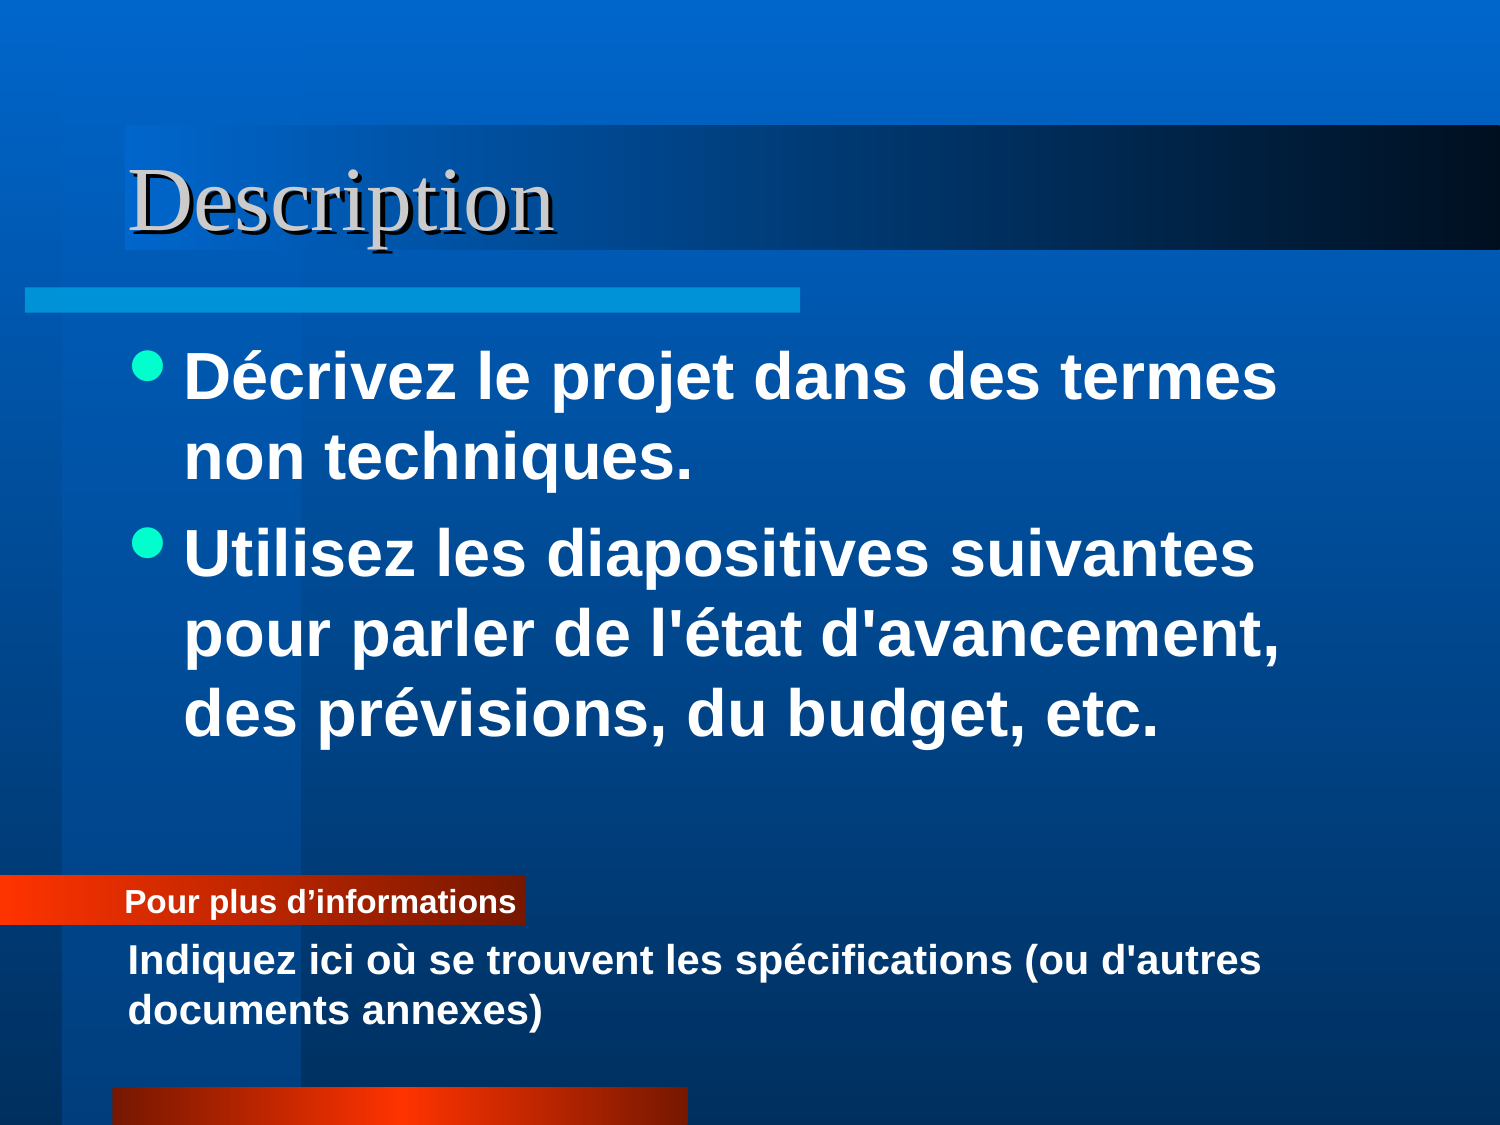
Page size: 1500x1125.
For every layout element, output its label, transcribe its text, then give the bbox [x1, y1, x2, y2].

text_box Pour plus d’informations [0, 875, 526, 925]
title Description [112, 99, 1388, 288]
text_box Indiquez ici où se trouvent les spécifications (ou d'autres documents annexes) [112, 924, 1388, 1075]
list Décrivez le projet dans des termes non techniques. Utilisez les diapositives suivantes pour parler de l'état d'avancement, des prévisions, du budget, etc. [112, 324, 1388, 924]
